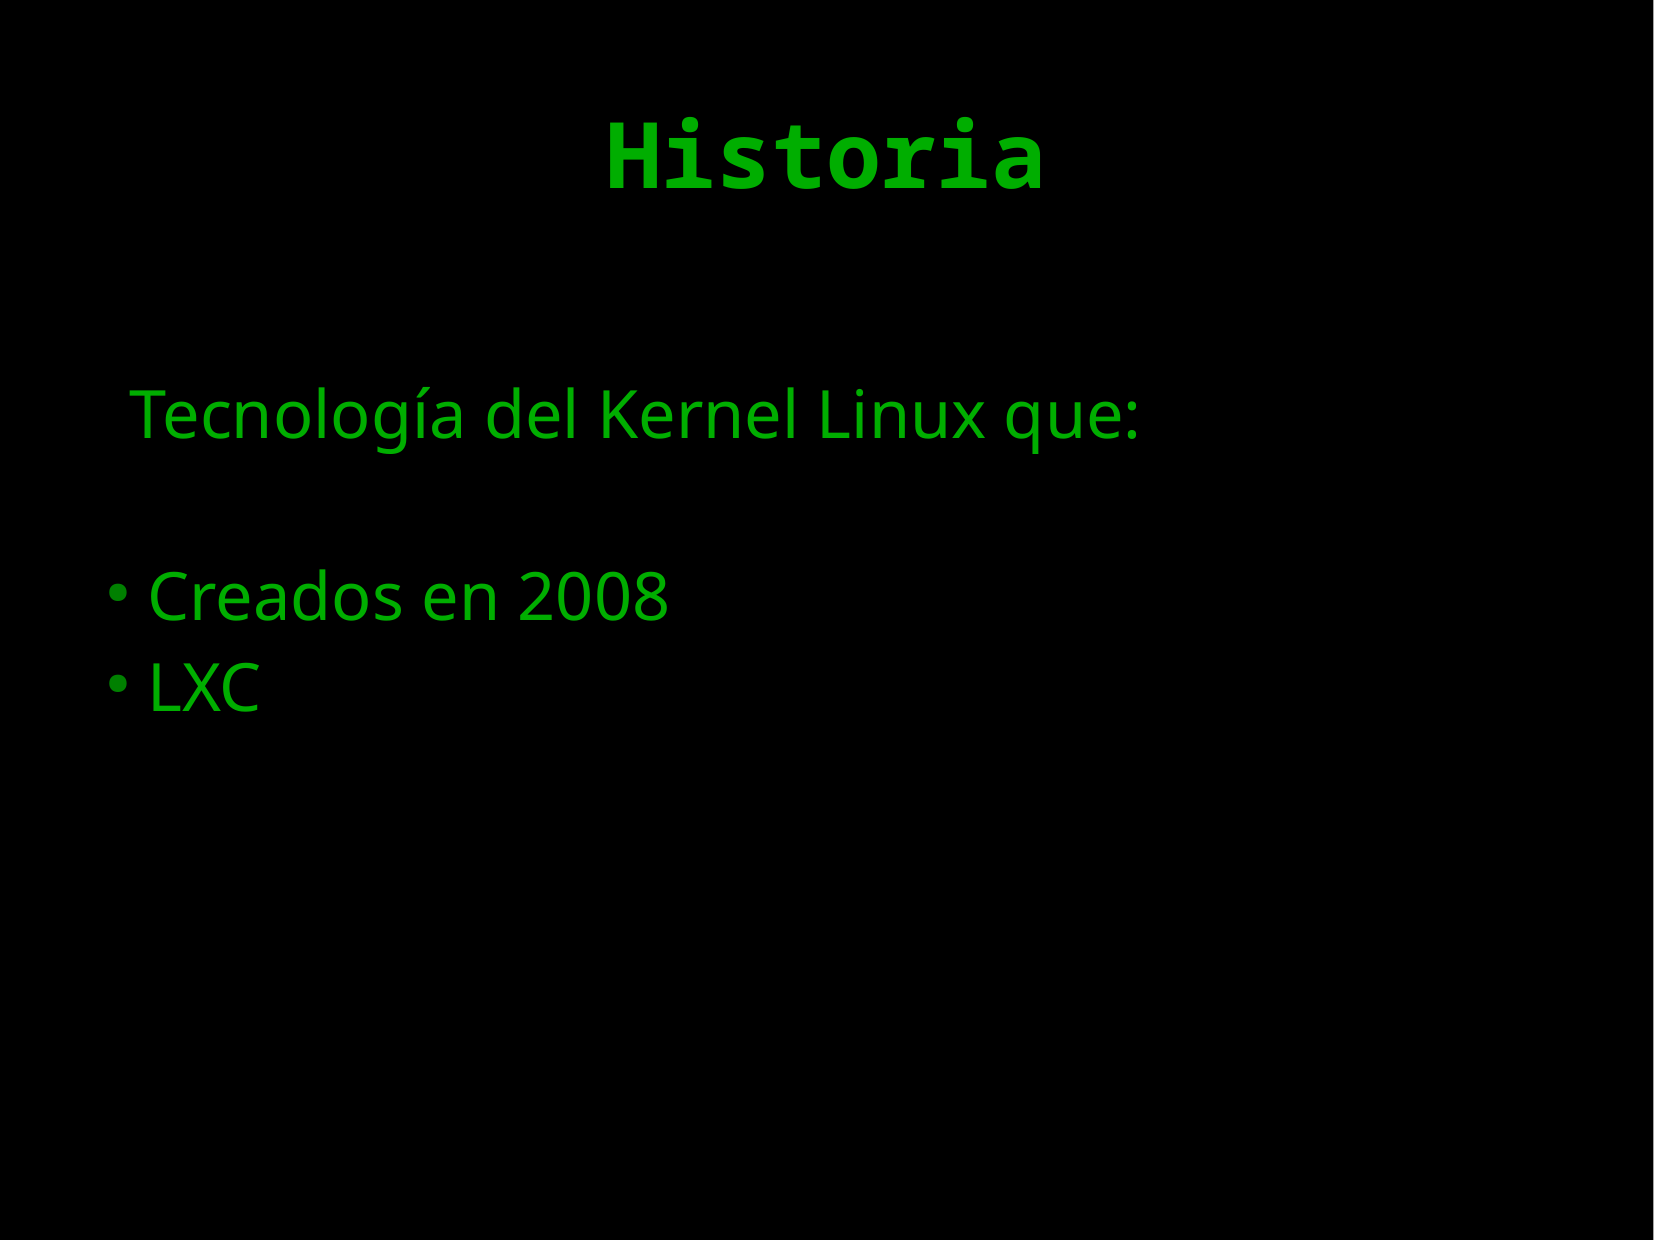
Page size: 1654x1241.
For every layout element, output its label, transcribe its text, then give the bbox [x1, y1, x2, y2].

subtitle Tecnología del Kernel Linux que: Creados en 2008 LXC [106, 250, 1607, 1029]
title Historia [82, 49, 1571, 257]
